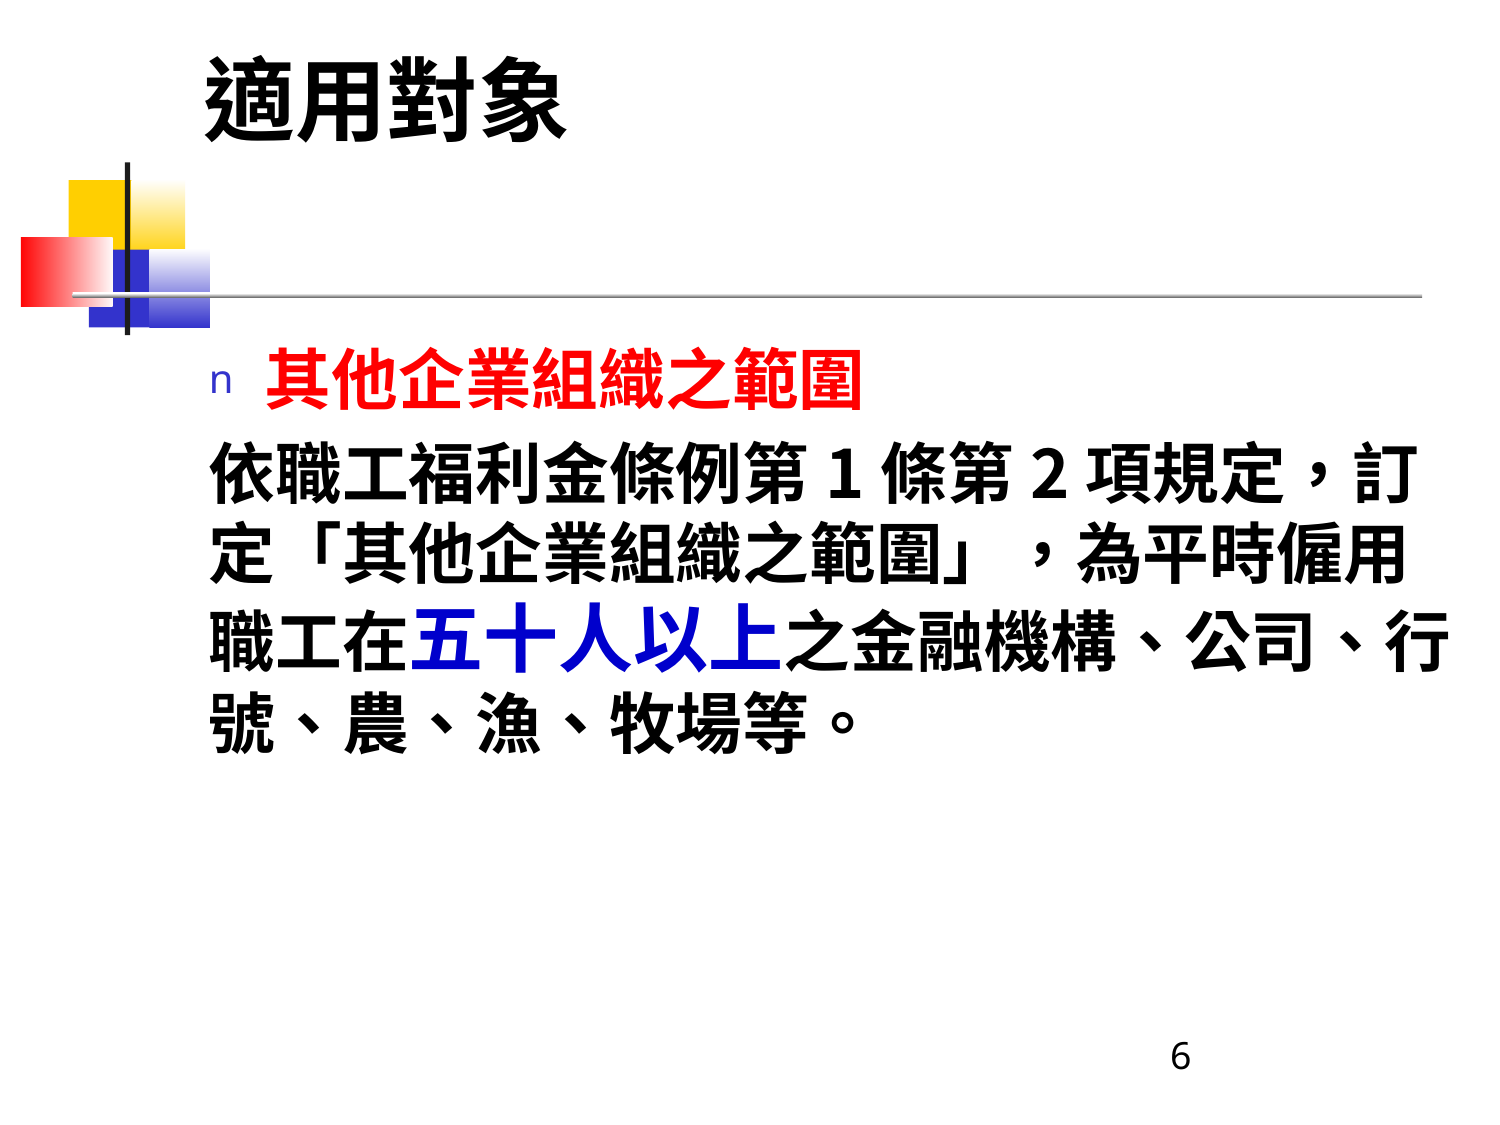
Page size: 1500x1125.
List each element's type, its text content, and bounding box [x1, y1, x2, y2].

slide_number <編號> [1155, 1024, 1468, 1100]
title 適用對象 [188, 35, 1468, 275]
list 其他企業組織之範圍 依職工福利金條例第1條第2項規定，訂定「其他企業組織之範圍」，為平時僱用職工在五十人以上之金融機構、公司、行號、農、漁、牧場等。 [193, 331, 1469, 1006]
